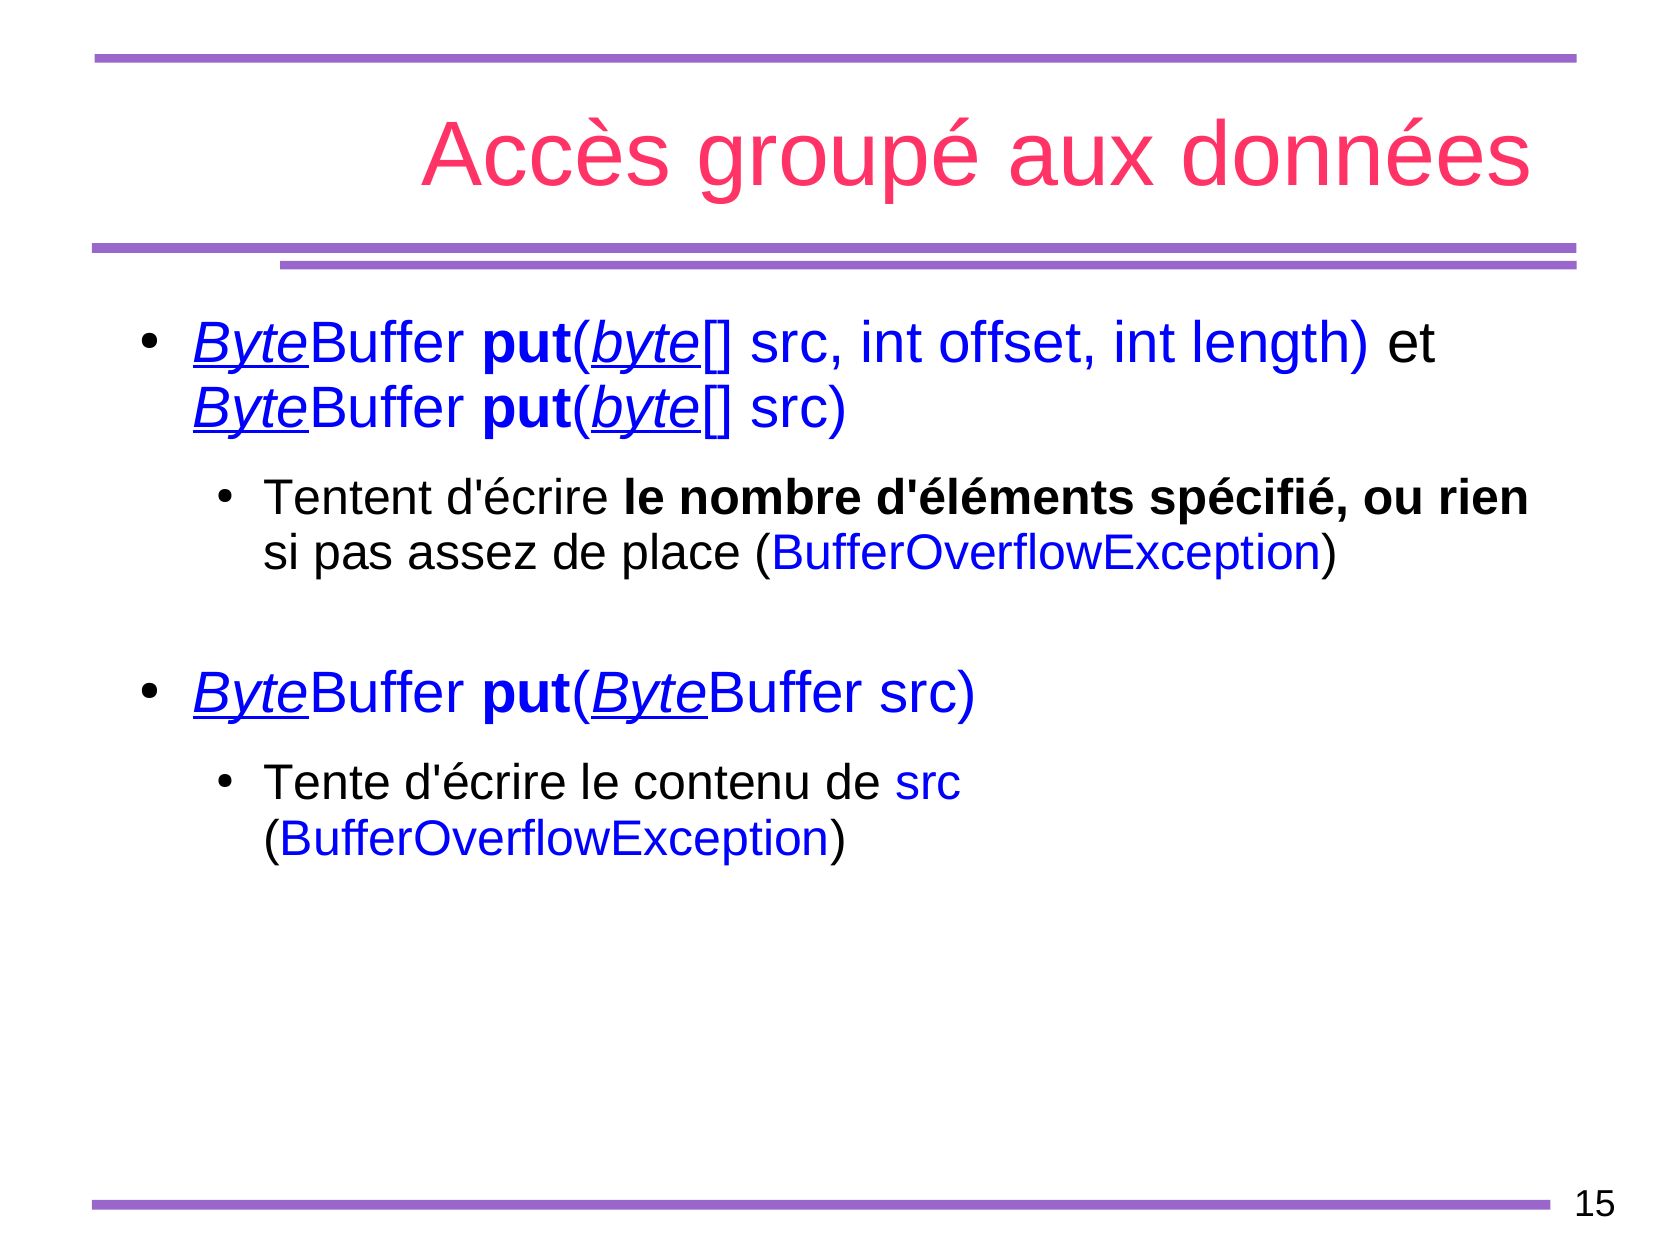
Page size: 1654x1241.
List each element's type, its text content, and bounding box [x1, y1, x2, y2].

list ByteBuffer put(byte[] src, int offset, int length) et ByteBuffer put(byte[] src) Tentent d'écrire le nombre d'éléments spécifié, ou rien si pas assez de place (BufferOverflowException) ByteBuffer put(ByteBuffer src) Tente d'écrire le contenu de src (BufferOverflowException) [121, 309, 1534, 1162]
title Accès groupé aux données [121, 49, 1534, 257]
